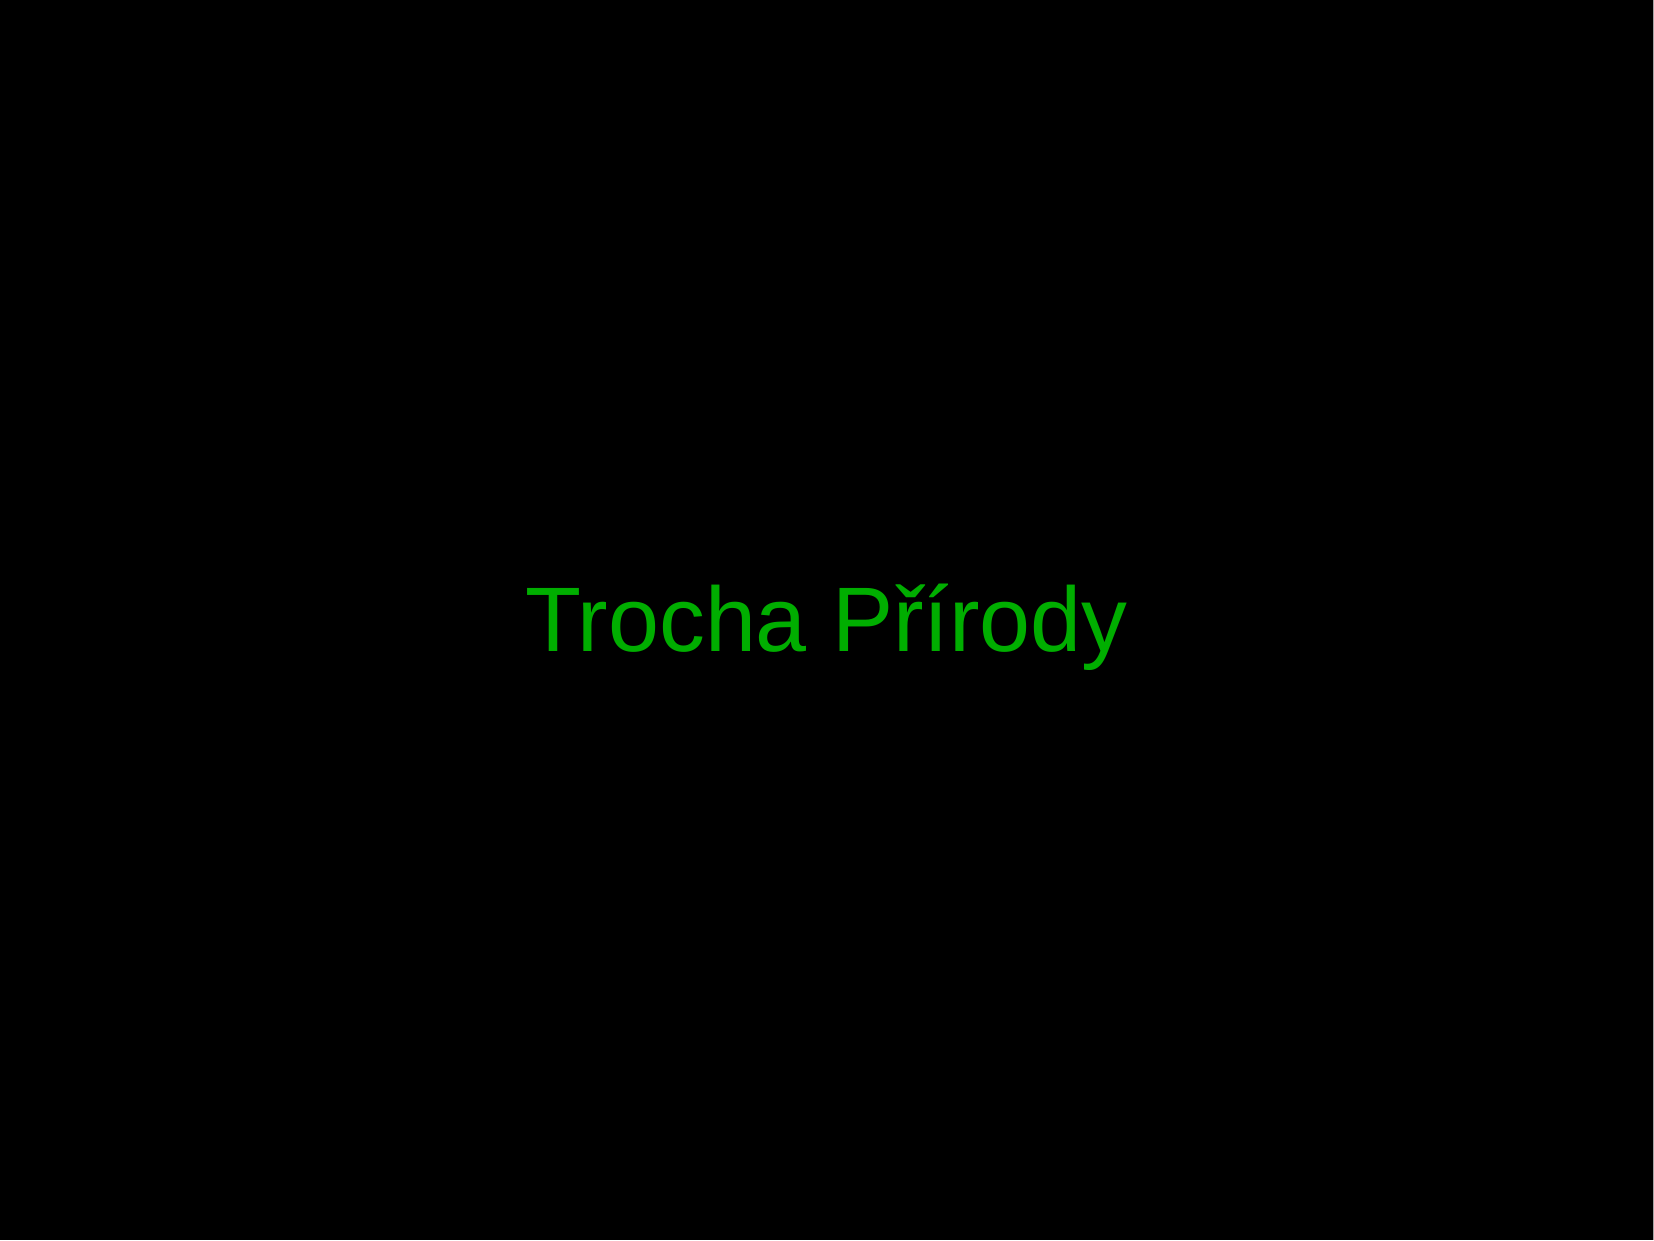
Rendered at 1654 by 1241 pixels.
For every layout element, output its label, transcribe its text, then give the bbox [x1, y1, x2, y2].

title Trocha Přírody [82, 523, 1571, 717]
